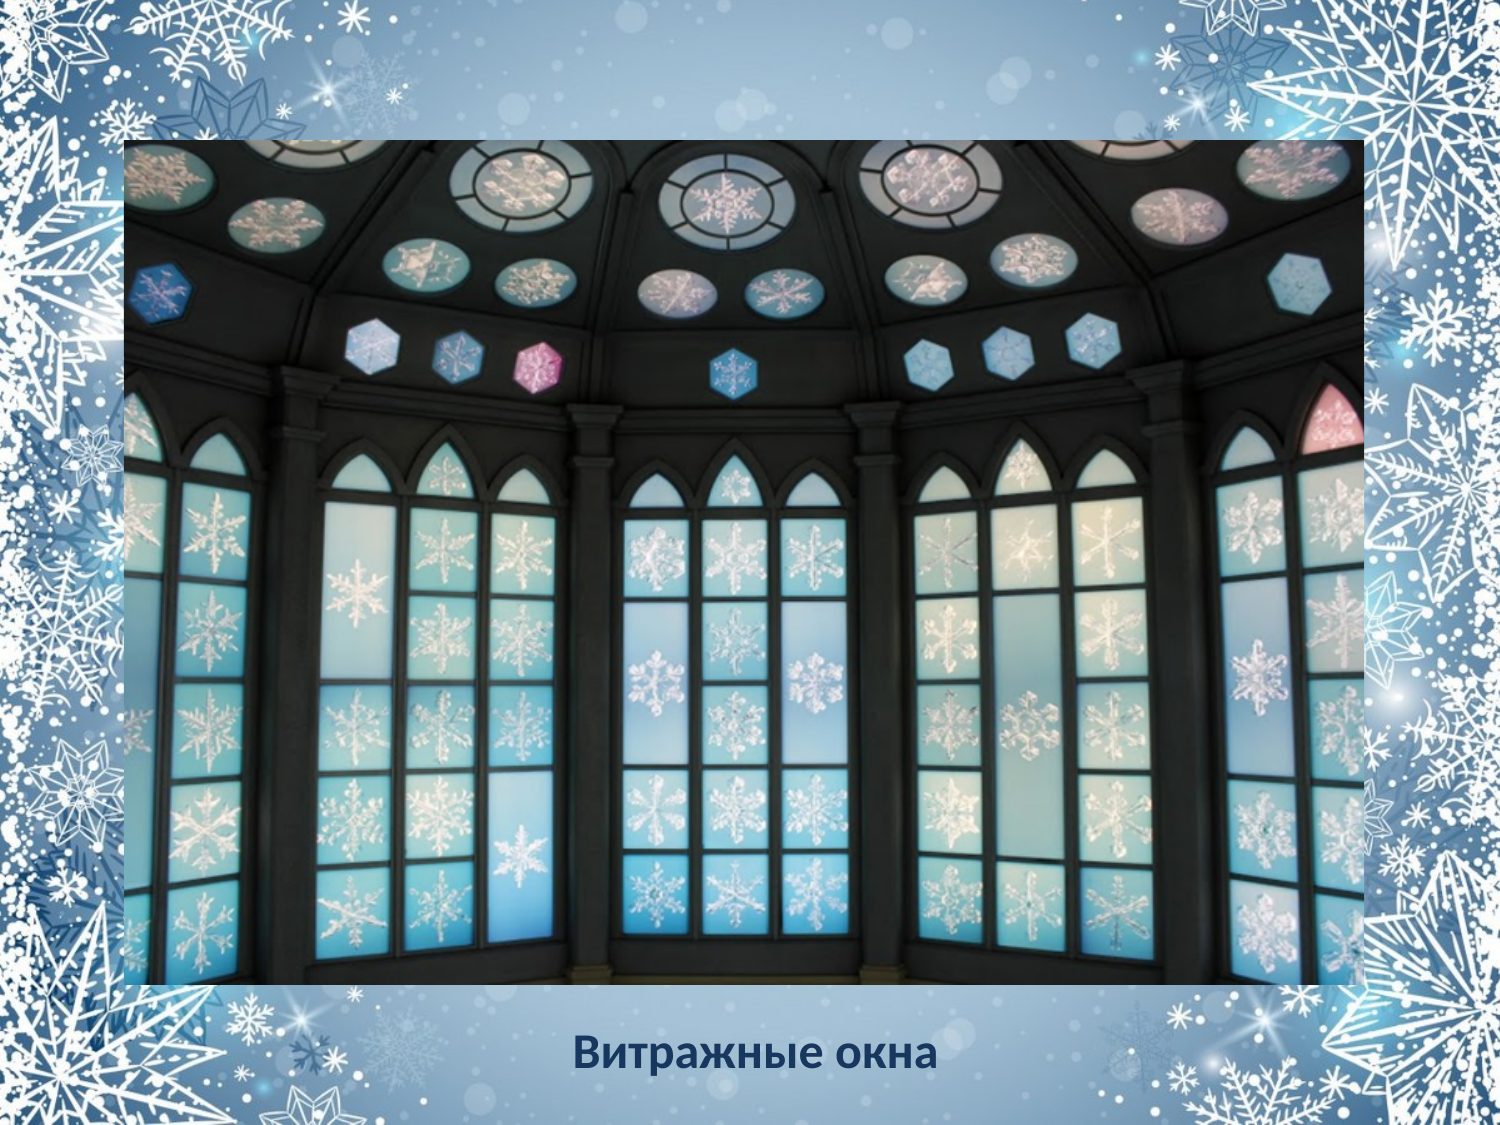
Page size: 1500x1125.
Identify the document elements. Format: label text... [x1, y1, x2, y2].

text_box Витражные окна [218, 1011, 1294, 1088]
picture [0, 0, 1500, 1125]
